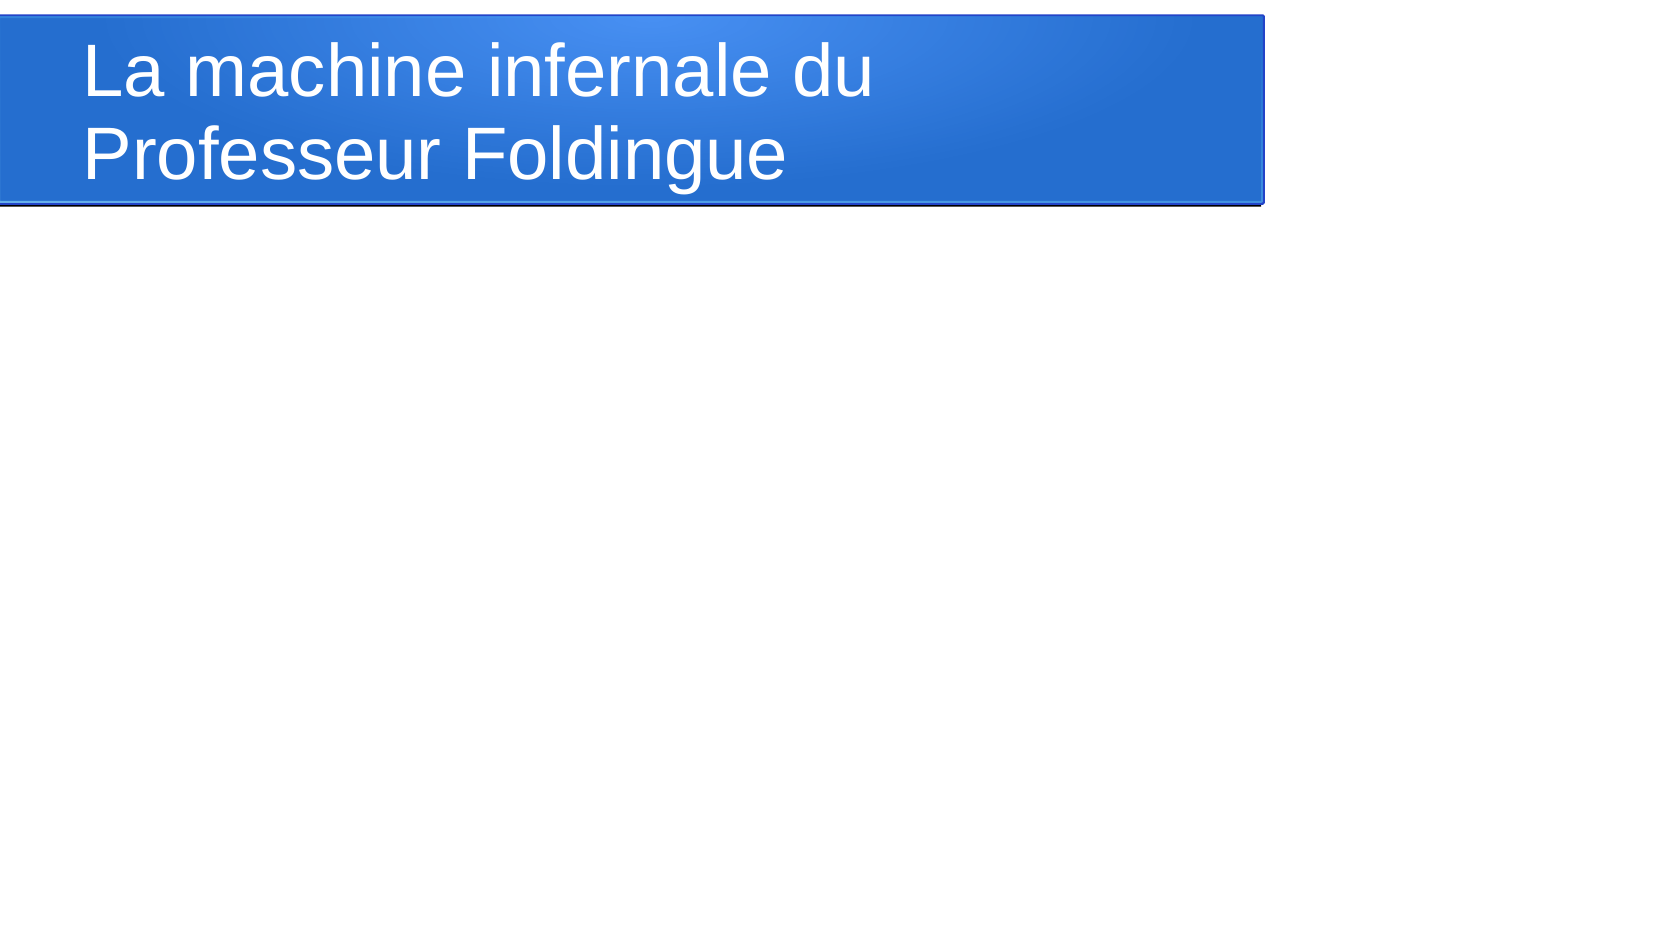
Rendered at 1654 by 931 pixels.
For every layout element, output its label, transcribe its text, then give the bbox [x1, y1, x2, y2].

title La machine infernale du Professeur Foldingue [82, 29, 1235, 196]
